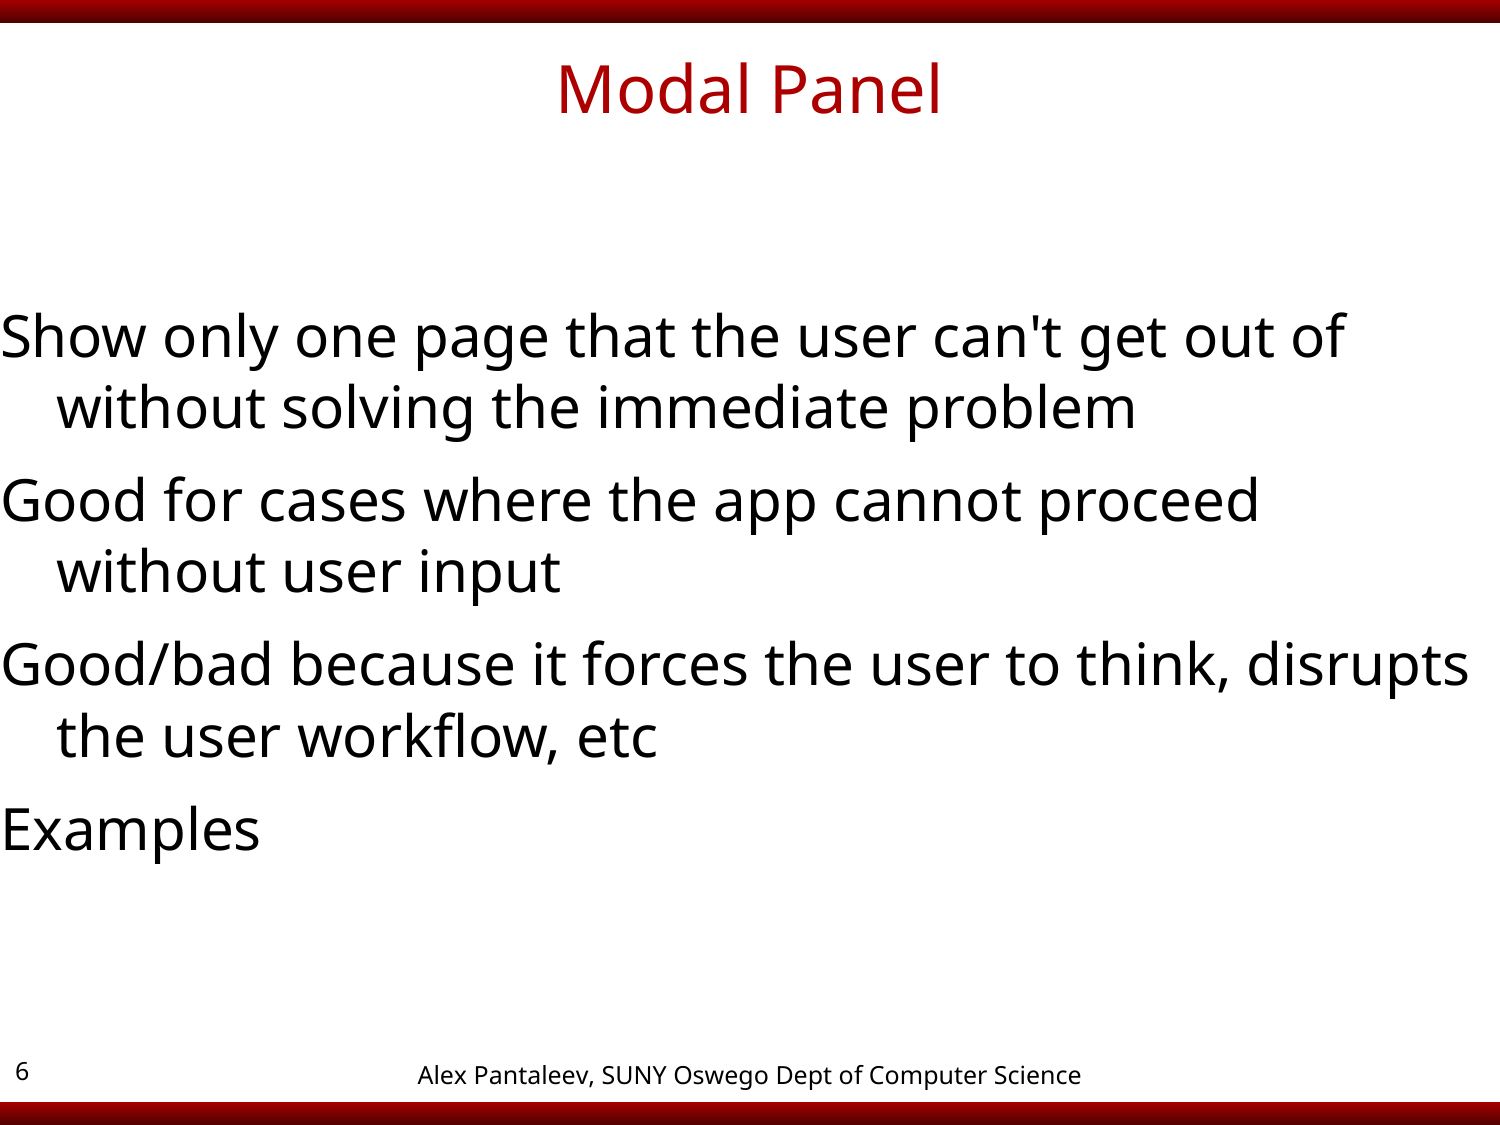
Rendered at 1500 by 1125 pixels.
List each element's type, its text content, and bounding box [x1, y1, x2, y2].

list Show only one page that the user can't get out of without solving the immediate problem Good for cases where the app cannot proceed without user input Good/bad because it forces the user to think, disrupts the user workflow, etc Examples [0, 299, 1476, 1063]
title Modal Panel [0, 24, 1500, 150]
